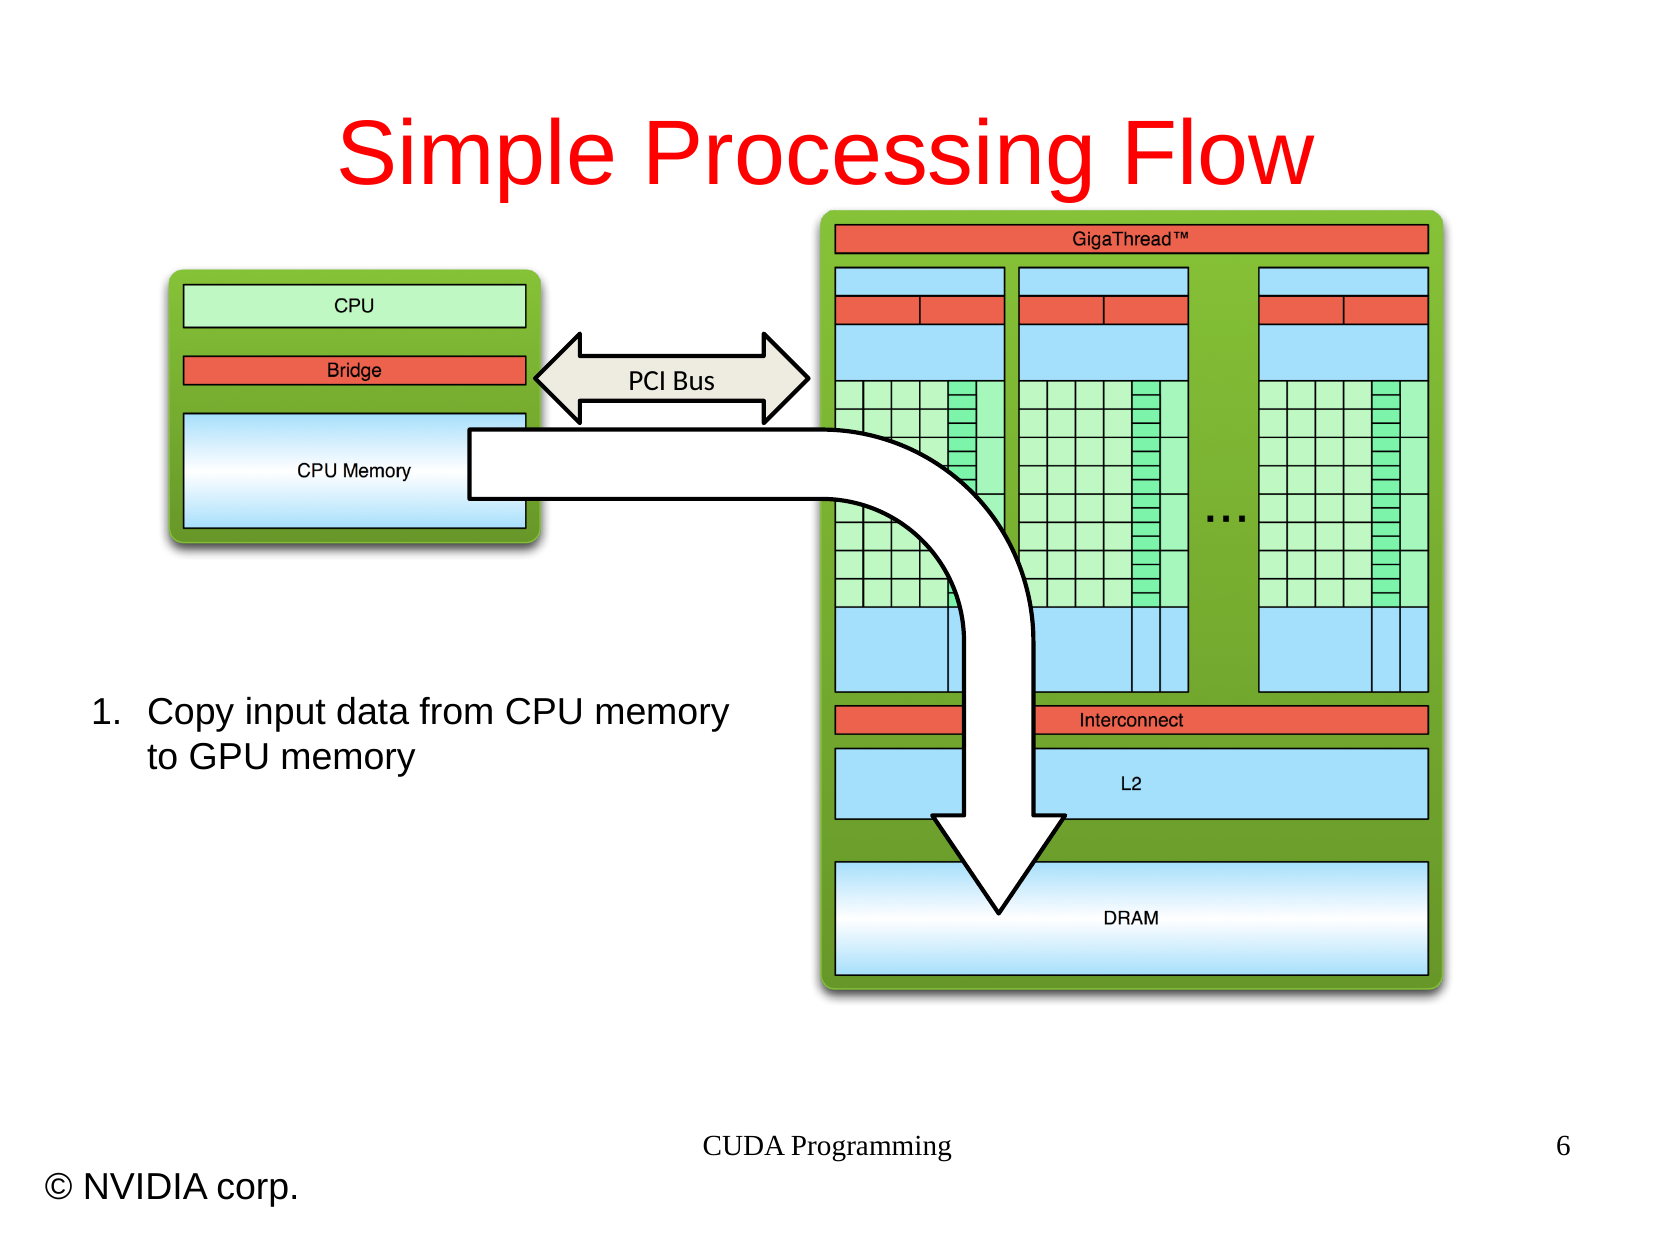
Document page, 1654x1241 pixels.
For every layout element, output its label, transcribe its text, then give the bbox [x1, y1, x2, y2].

text_box PCI Bus [535, 333, 809, 424]
text_box [469, 429, 1066, 914]
picture [789, 185, 1473, 1026]
text_box © NVIDIA corp. [30, 1158, 331, 1216]
title Simple Processing Flow [82, 49, 1571, 257]
text_box Copy input data from CPU memory to GPU memory [76, 679, 750, 785]
picture [137, 244, 571, 580]
